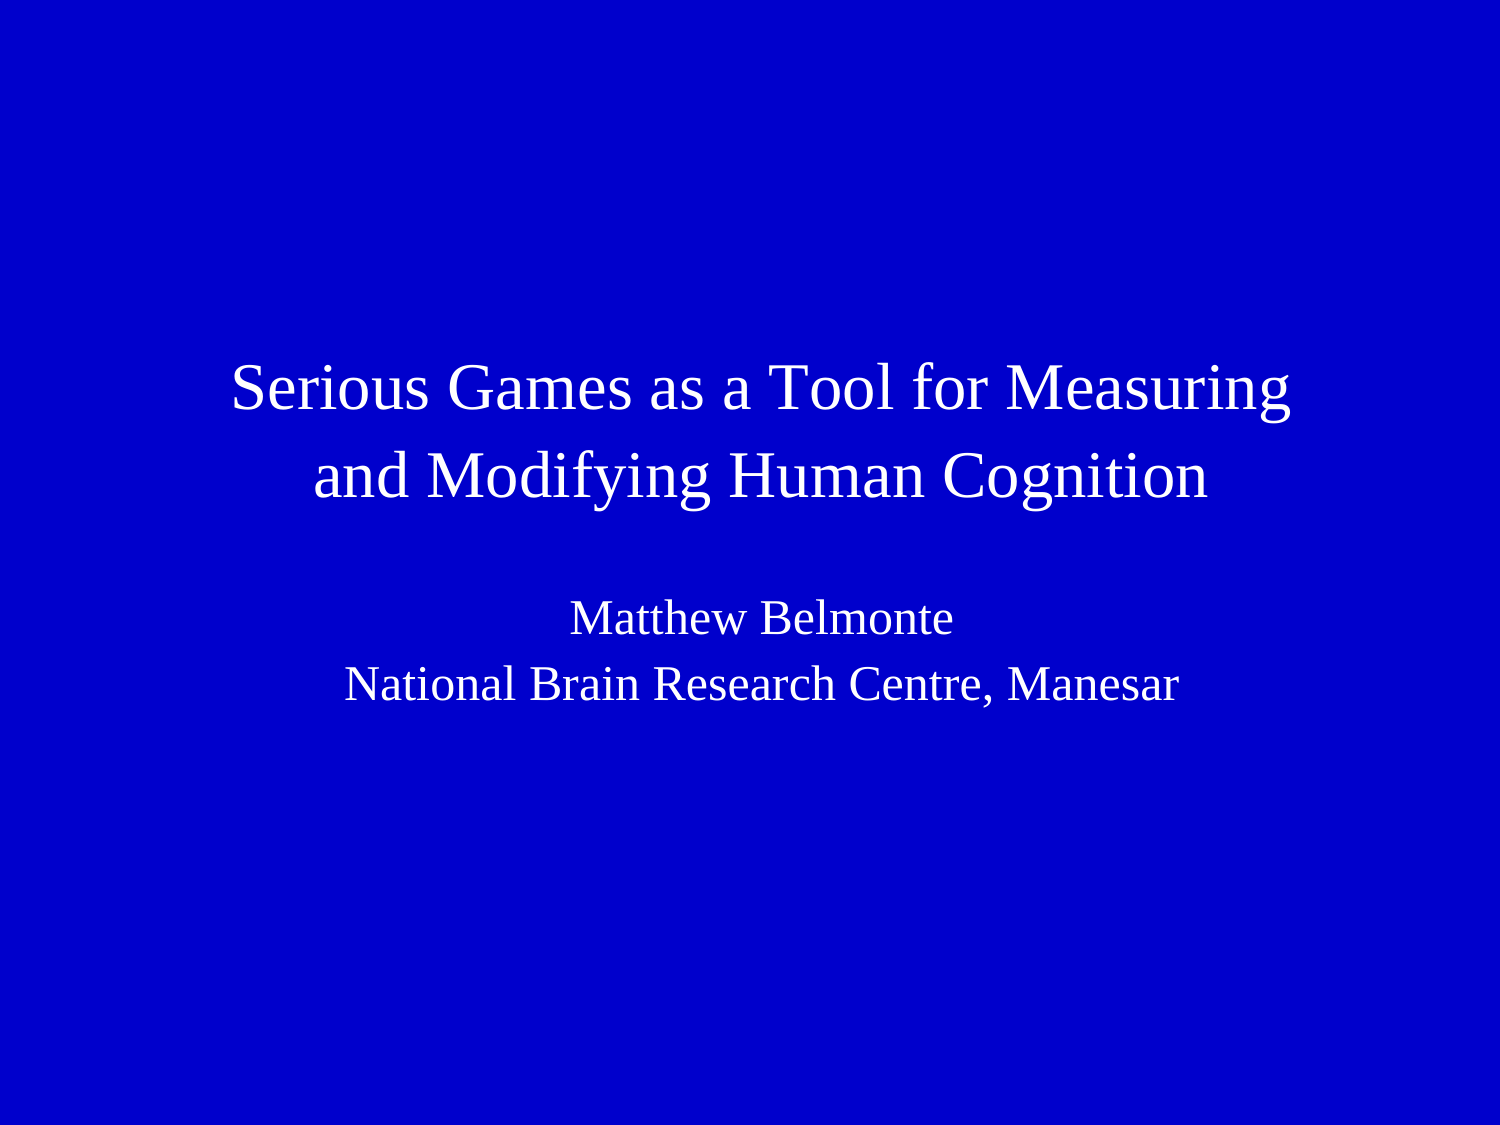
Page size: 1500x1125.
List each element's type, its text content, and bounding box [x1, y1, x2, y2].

title Serious Games as a Tool for Measuring and Modifying Human Cognition Matthew Belmonte National Brain Research Centre, Manesar [124, 293, 1400, 753]
